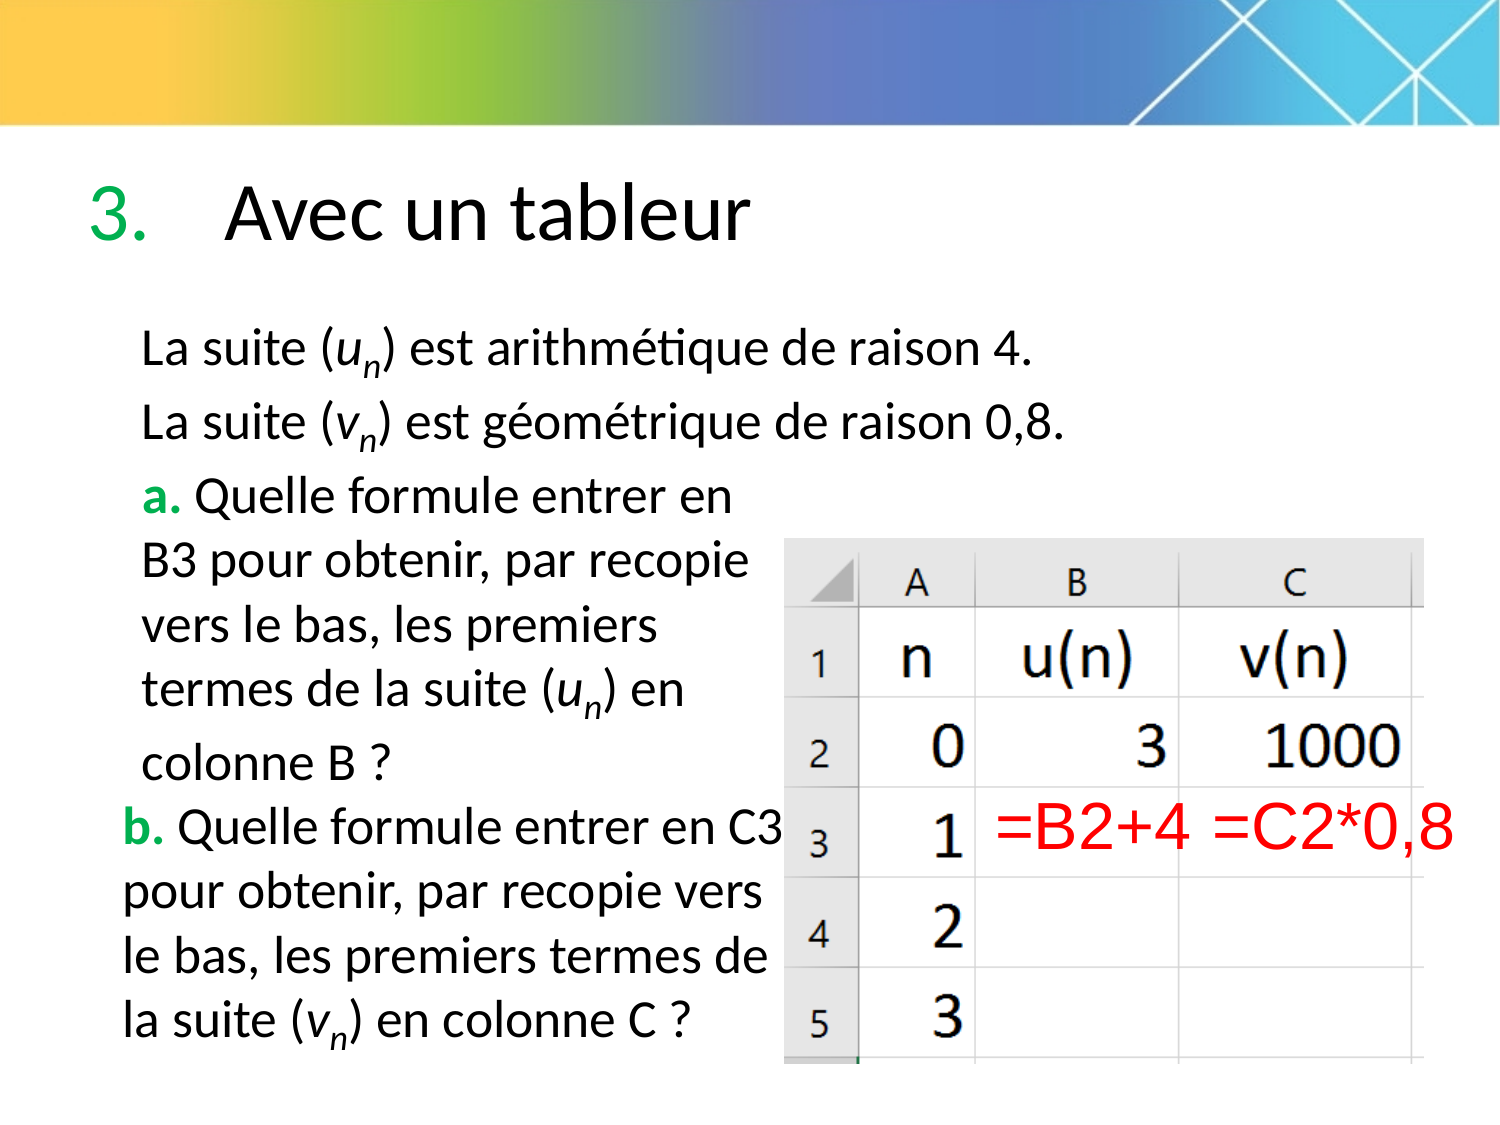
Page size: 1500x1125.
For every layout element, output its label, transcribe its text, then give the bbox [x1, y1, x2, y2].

list La suite (un) est arithmétique de raison 4. La suite (vn) est géométrique de raison 0,8. a. Quelle formule entrer en B3 pour obtenir, par recopie vers le bas, les premiers termes de la suite (un) en colonne B ? b. Quelle formule entrer en C3 pour obtenir, par recopie vers le bas, les premiers termes de la suite (vn) en colonne C ? [75, 304, 1426, 1067]
text_box =C2*0,8 [1426, 774, 1483, 872]
text_box Avec un tableur [72, 120, 1497, 294]
